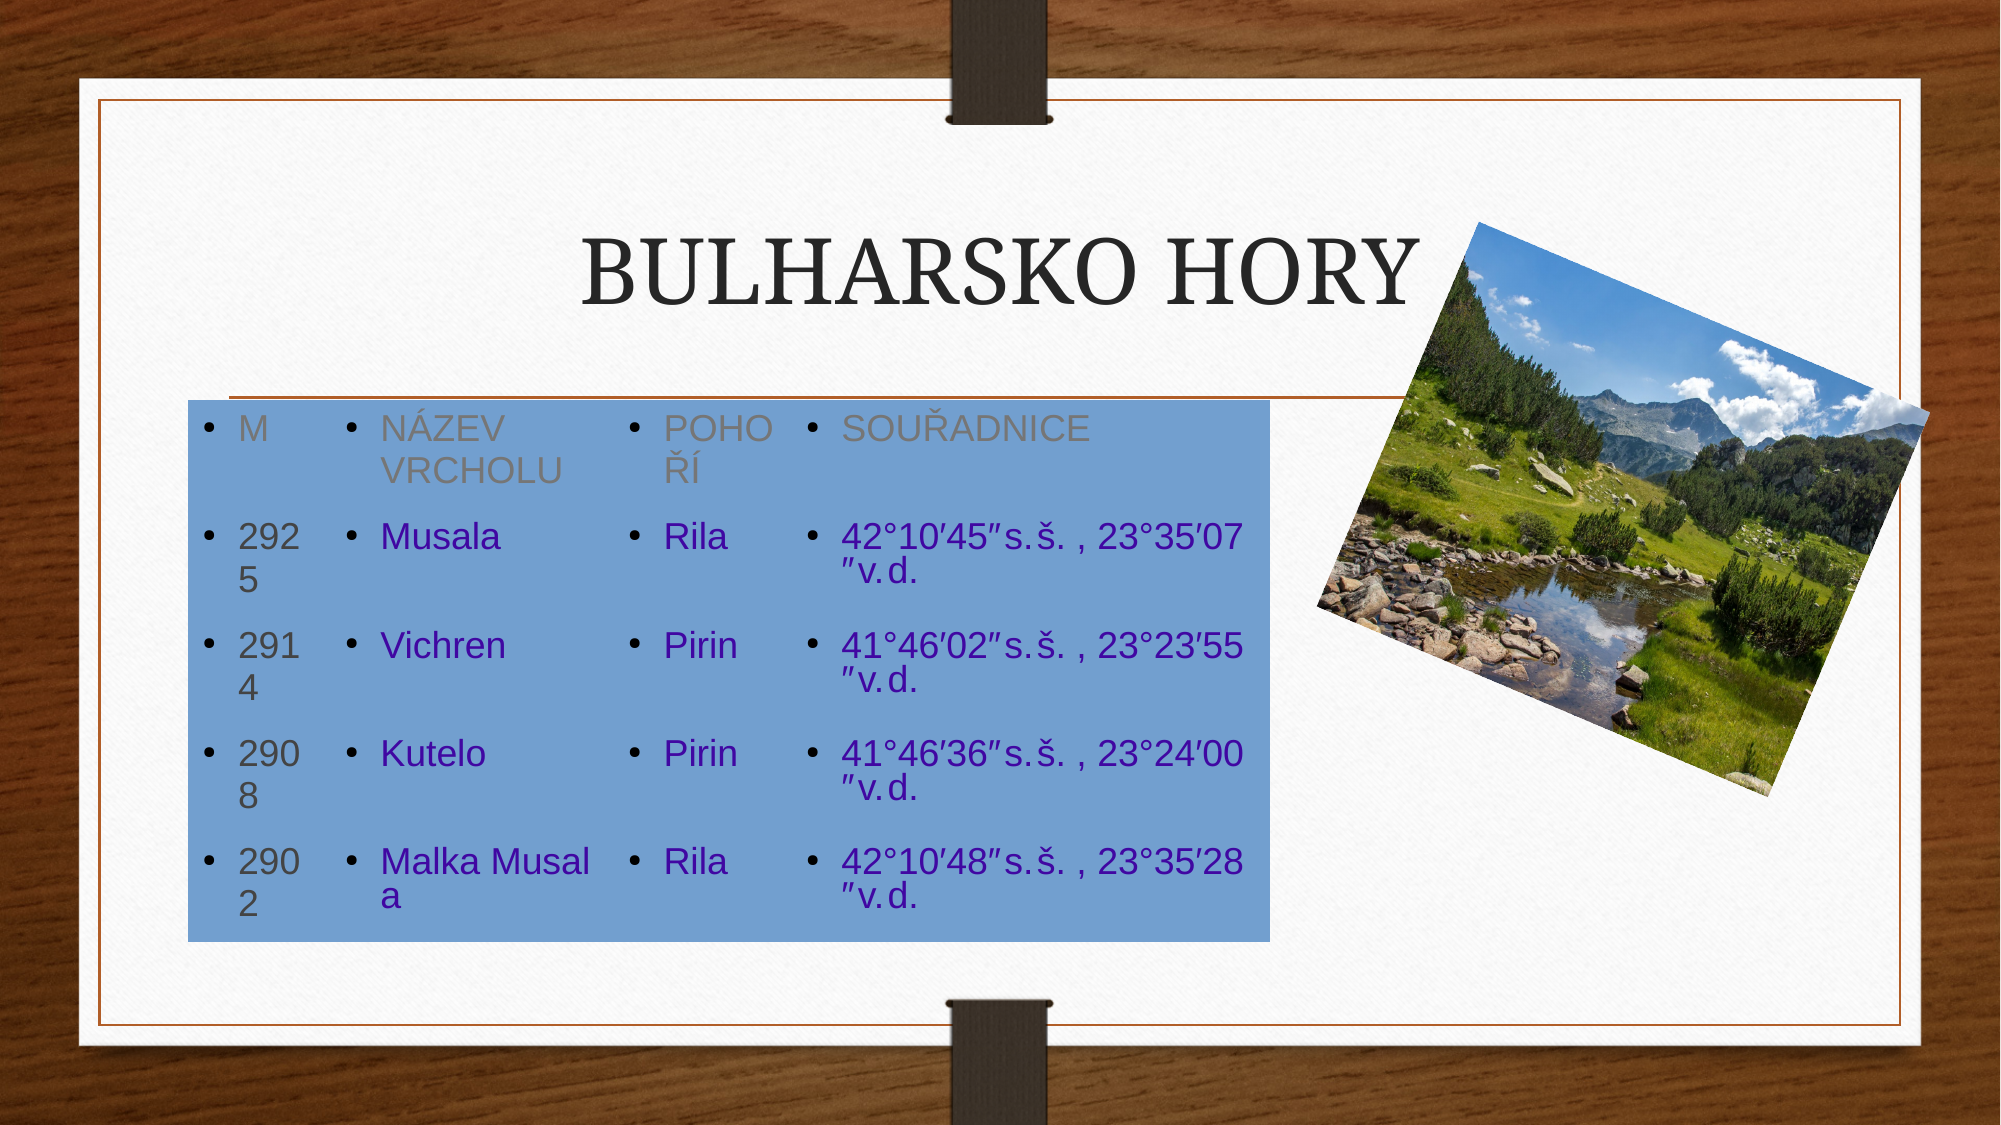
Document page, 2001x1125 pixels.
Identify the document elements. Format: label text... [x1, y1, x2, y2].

table_cell 2908 [188, 725, 330, 833]
table_cell Musala [330, 509, 613, 617]
table_cell 2914 [188, 617, 330, 725]
table_cell Malka Musala [330, 833, 613, 942]
table_cell 2925 [188, 509, 330, 617]
table_cell 42°10′45″ s. š. , 23°35′07″ v. d. [791, 509, 1270, 617]
table_cell Rila [613, 833, 791, 942]
table_cell Vichren [330, 617, 613, 725]
table_cell Kutelo [330, 725, 613, 833]
table_cell Rila [613, 509, 791, 617]
table_cell 2902 [188, 833, 330, 942]
table_cell 42°10′48″ s. š. , 23°35′28″ v. d. [791, 833, 1270, 942]
table_cell Pirin [613, 725, 791, 833]
table_header NÁZEV VRCHOLU [330, 400, 613, 509]
table_header SOUŘADNICE [791, 400, 1270, 509]
title BULHARSKO HORY [212, 161, 1788, 376]
picture [1316, 221, 1930, 797]
table_cell 41°46′02″ s. š. , 23°23′55″ v. d. [791, 617, 1270, 725]
table_header M [188, 400, 330, 509]
table_cell 41°46′36″ s. š. , 23°24′00″ v. d. [791, 725, 1270, 833]
table_cell Pirin [613, 617, 791, 725]
table_header POHOŘÍ [613, 400, 791, 509]
